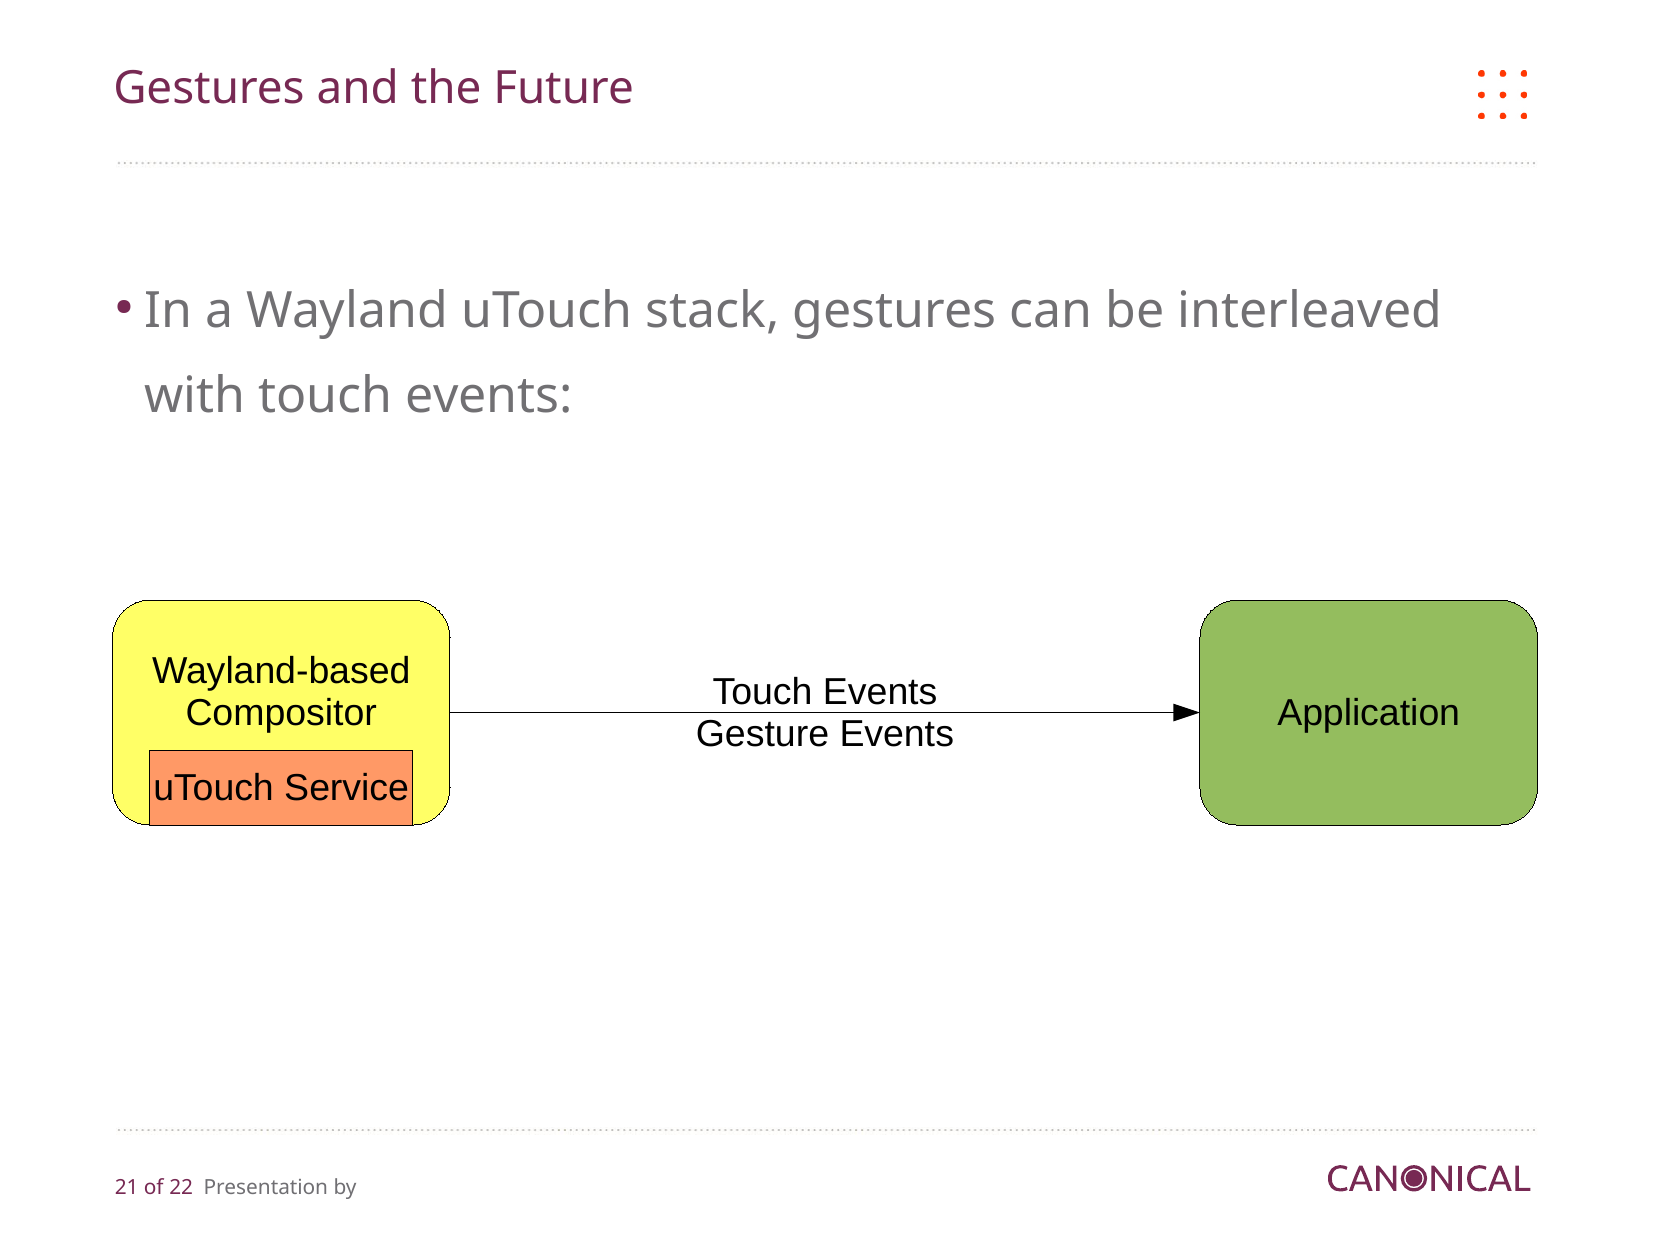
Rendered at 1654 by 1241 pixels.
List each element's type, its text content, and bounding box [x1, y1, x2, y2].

title Gestures and the Future [113, 64, 1382, 107]
text_box uTouch Service [149, 750, 413, 826]
text_box Application [1199, 600, 1538, 826]
text_box Wayland-based Compositor [112, 600, 451, 826]
picture [116, 1128, 1539, 1135]
picture [1478, 70, 1527, 119]
list In a Wayland uTouch stack, gestures can be interleaved with touch events: [115, 257, 1540, 1076]
picture [116, 160, 1539, 168]
